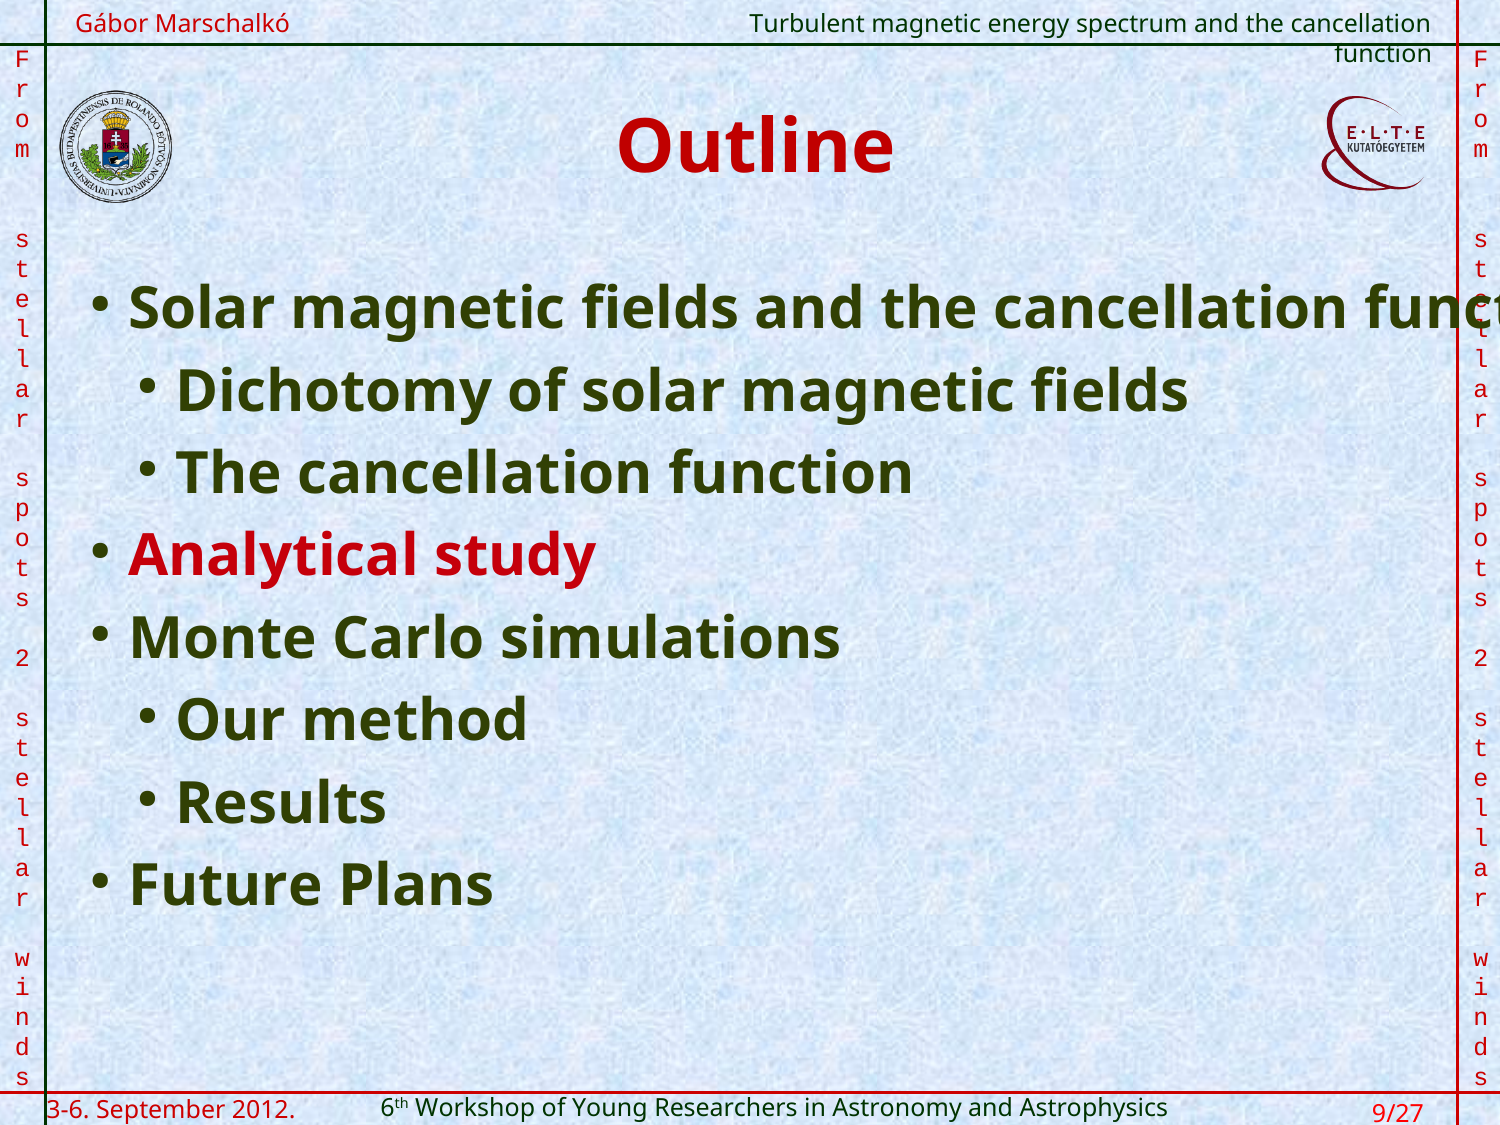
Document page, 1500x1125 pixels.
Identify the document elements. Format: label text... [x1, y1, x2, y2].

picture [0, 0, 44, 43]
picture [1459, 1094, 1500, 1125]
picture [47, 0, 1456, 43]
text_box Outline [600, 90, 912, 196]
picture [0, 1094, 44, 1125]
picture [1459, 46, 1500, 1091]
picture [47, 1094, 1456, 1125]
text_box Solar magnetic fields and the cancellation function Dichotomy of solar magnetic fields The cancellation function Analytical study Monte Carlo simulations Our method Results Future Plans [75, 262, 1426, 1035]
picture [1459, 0, 1500, 43]
picture [47, 46, 1456, 1091]
picture [0, 46, 44, 1091]
